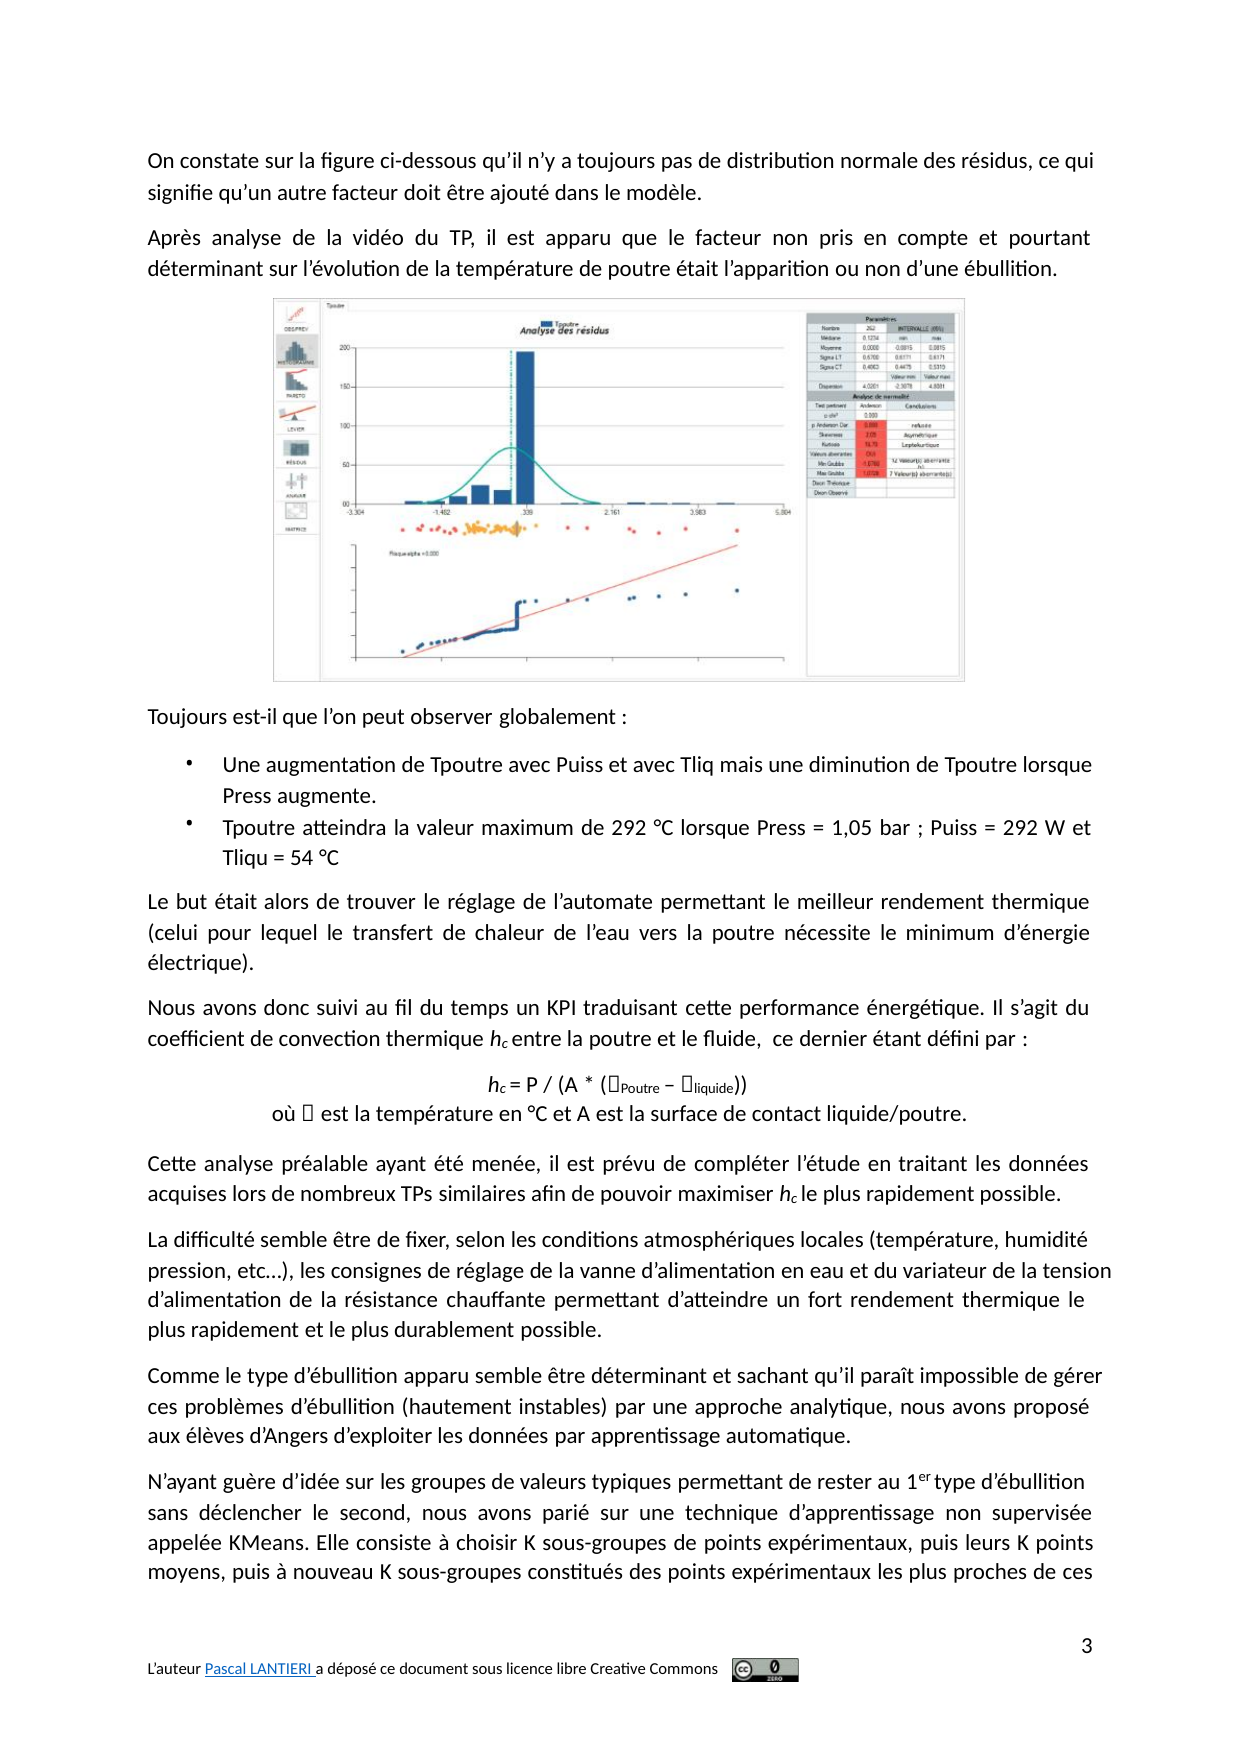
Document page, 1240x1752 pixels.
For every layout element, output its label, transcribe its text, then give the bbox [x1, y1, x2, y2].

text_box La difficulté semble être de fixer, selon les conditions atmosphériques locales (température, humidité pression, etc…), les consignes de réglage de la vanne d’alimentation en eau et du variateur de la tension d’alimentation de la résistance chauffante permettant d’atteindre un fort rendement thermique le plus rapidement et le plus durablement possible. [147, 1223, 1118, 1348]
text_box On constate sur la figure ci-dessous qu’il n’y a toujours pas de distribution normale des résidus, ce qui signifie qu’un autre facteur doit être ajouté dans le modèle. [147, 145, 1118, 210]
text_box 3 [1081, 1629, 1118, 1665]
text_box • • [185, 747, 221, 843]
text_box Après analyse de la vidéo du TP, il est apparu que le facteur non pris en compte et pourtant déterminant sur l’évolution de la température de poutre était l’apparition ou non d’une ébullition. [147, 221, 1118, 287]
text_box Cette analyse préalable ayant été menée, il est prévu de compléter l’étude en traitant les données acquises lors de nombreux TPs similaires afin de pouvoir maximiser hc le plus rapidement possible. [147, 1147, 1118, 1212]
text_box [749, 1658, 799, 1682]
text_box Le but était alors de trouver le réglage de l’automate permettant le meilleur rendement thermique (celui pour lequel le transfert de chaleur de l’eau vers la poutre nécessite le minimum d’énergie électrique). [147, 886, 1118, 981]
text_box hc = P / (A * (Poutre – liquide)) où  est la température en °C et A est la surface de contact liquide/poutre. [271, 1068, 994, 1136]
text_box Toujours est-il que l’on peut observer globalement : [147, 701, 656, 736]
text_box L’auteur Pascal LANTIERI a déposé ce document sous licence libre Creative Commons [147, 1657, 749, 1685]
text_box [273, 298, 966, 682]
text_box Nous avons donc suivi au fil du temps un KPI traduisant cette performance énergétique. Il s’agit du coefficient de convection thermique hc entre la poutre et le fluide, ce dernier étant défini par : [147, 992, 1118, 1057]
text_box N’ayant guère d’idée sur les groupes de valeurs typiques permettant de rester au 1er type d’ébullition sans déclencher le second, nous avons parié sur une technique d’apprentissage non supervisée appelée KMeans. Elle consiste à choisir K sous-groupes de points expérimentaux, puis leurs K points moyens, puis à nouveau K sous-groupes constitués des points expérimentaux les plus proches de ces [147, 1465, 1118, 1590]
text_box Une augmentation de Tpoutre avec Puiss et avec Tliq mais une diminution de Tpoutre lorsque Press augmente. Tpoutre atteindra la valeur maximum de 292 °C lorsque Press = 1,05 bar ; Puiss = 292 W et Tliqu = 54 °C [222, 748, 1118, 875]
text_box Comme le type d’ébullition apparu semble être déterminant et sachant qu’il paraît impossible de gérer ces problèmes d’ébullition (hautement instables) par une approche analytique, nous avons proposé aux élèves d’Angers d’exploiter les données par apprentissage automatique. [147, 1359, 1118, 1454]
